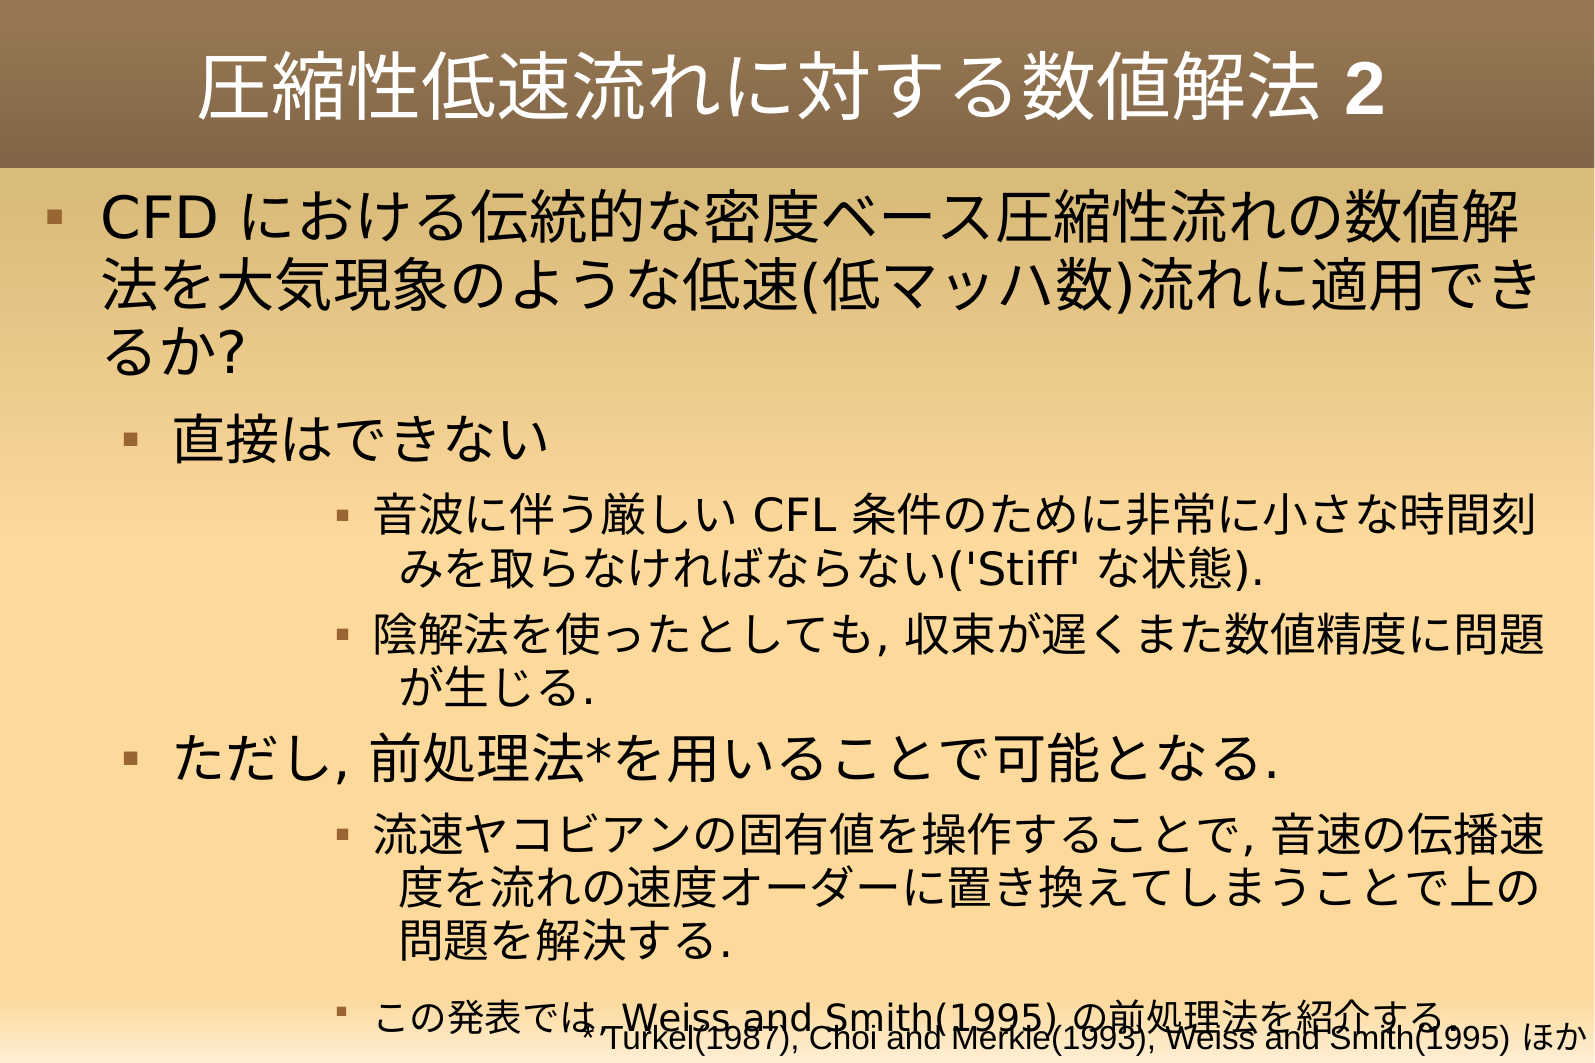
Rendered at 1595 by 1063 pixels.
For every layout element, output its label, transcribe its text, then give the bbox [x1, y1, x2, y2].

picture [0, 0, 1595, 1063]
list CFD における伝統的な密度ベース圧縮性流れの数値解法を大気現象のような低速(低マッハ数)流れに適用できるか? 直接はできない 音波に伴う厳しい CFL 条件のために非常に小さな時間刻みを取らなければならない('Stiff' な状態). 陰解法を使ったとしても, 収束が遅くまた数値精度に問題が生じる. ただし, 前処理法*を用いることで可能となる. 流速ヤコビアンの固有値を操作することで, 音速の伝播速度を流れの速度オーダーに置き換えてしまうことで上の問題を解決する. この発表では, Weiss and Smith(1995) の前処理法を紹介する. [29, 184, 1565, 1063]
title 圧縮性低速流れに対する数値解法 2 [74, 0, 1510, 178]
text_box * Turkel(1987), Choi and Merkle(1993), Weiss and Smith(1995) ほか [566, 1003, 1595, 1063]
